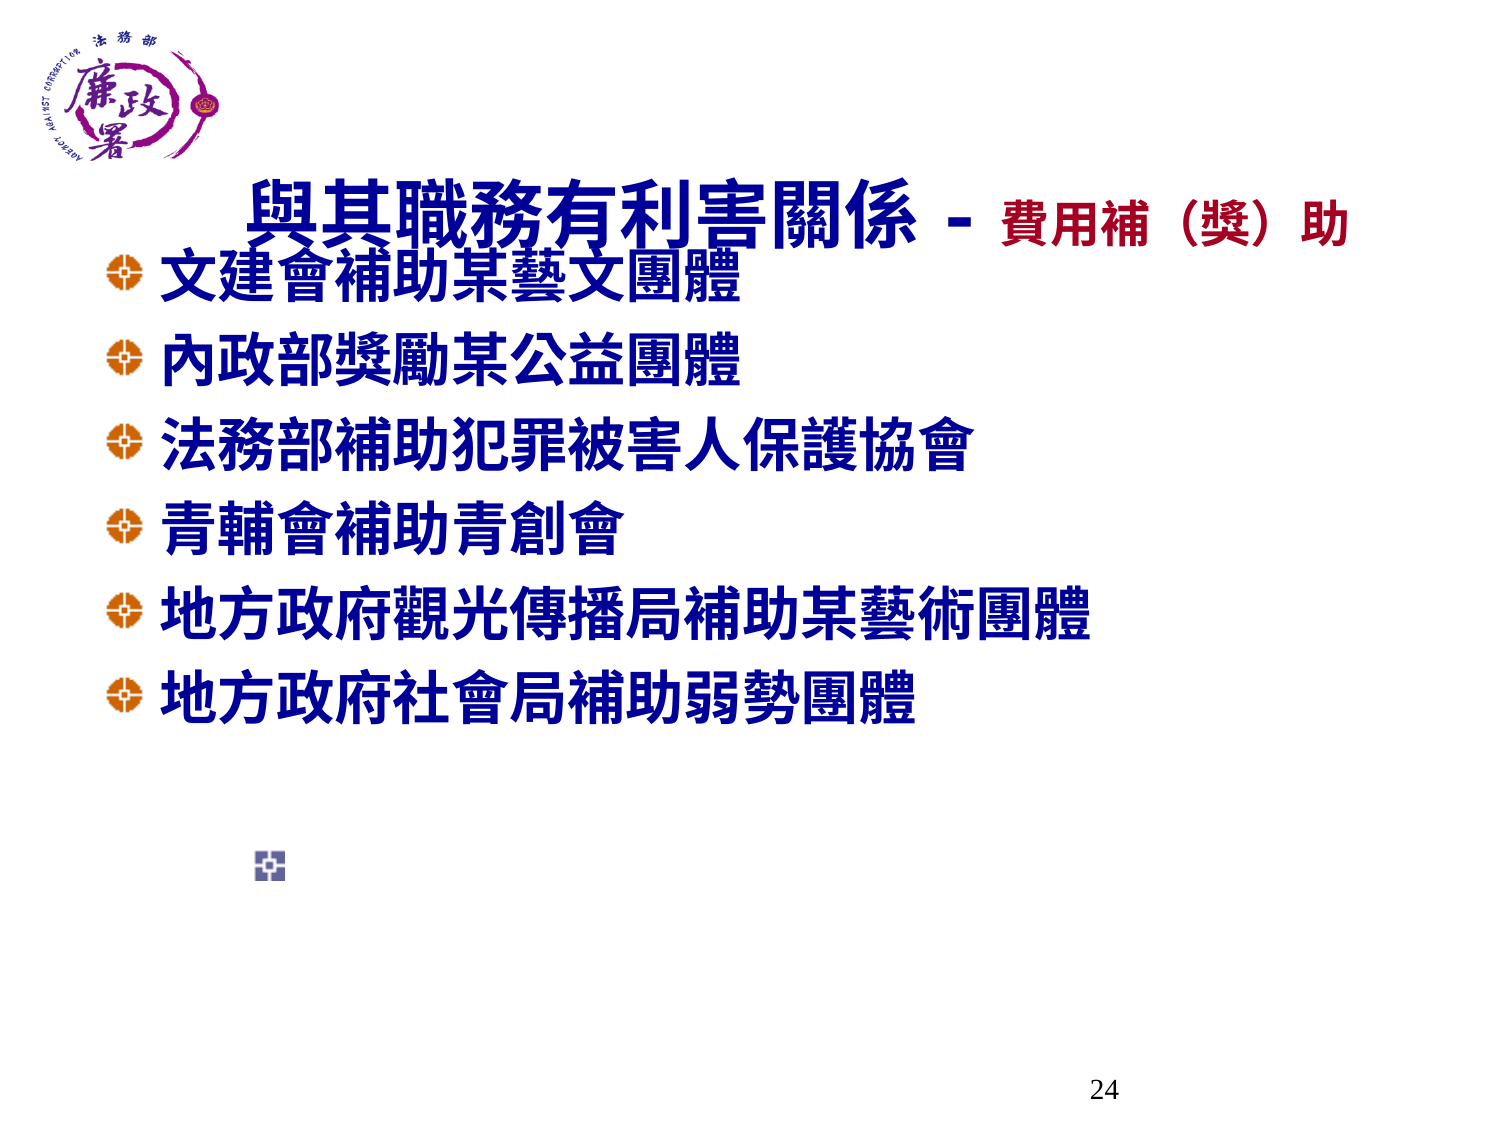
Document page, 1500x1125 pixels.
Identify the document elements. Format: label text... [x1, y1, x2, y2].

list 文建會補助某藝文團體 內政部獎勵某公益團體 法務部補助犯罪被害人保護協會 青輔會補助青創會 地方政府觀光傳播局補助某藝術團體 地方政府社會局補助弱勢團體 [88, 231, 1436, 988]
title 與其職務有利害關係-費用補（獎）助 [171, 0, 1424, 91]
text_box [1074, 1037, 1388, 1113]
